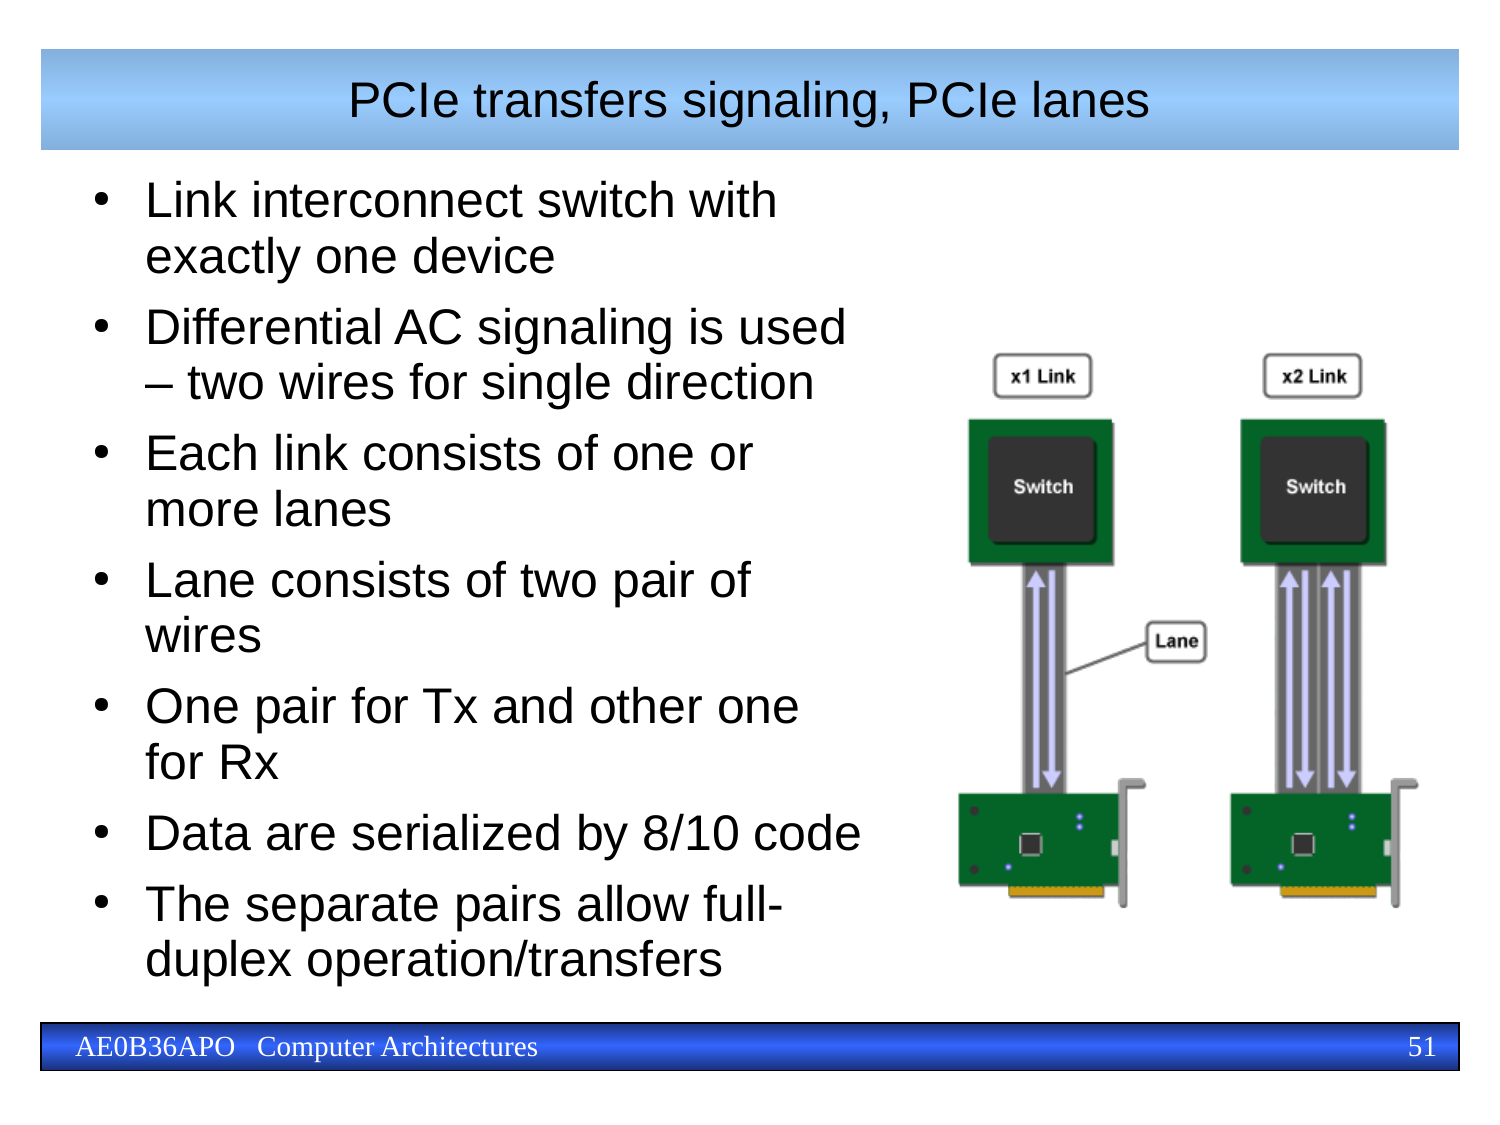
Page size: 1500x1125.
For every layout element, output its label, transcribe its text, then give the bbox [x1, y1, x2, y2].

picture [938, 326, 1429, 921]
title PCIe transfers signaling, PCIe lanes [41, 49, 1459, 150]
list Link interconnect switch with exactly one device Differential AC signaling is used – two wires for single direction Each link consists of one or more lanes Lane consists of two pair of wires One pair for Tx and other one for Rx Data are serialized by 8/10 code The separate pairs allow full-duplex operation/transfers [75, 172, 868, 1002]
